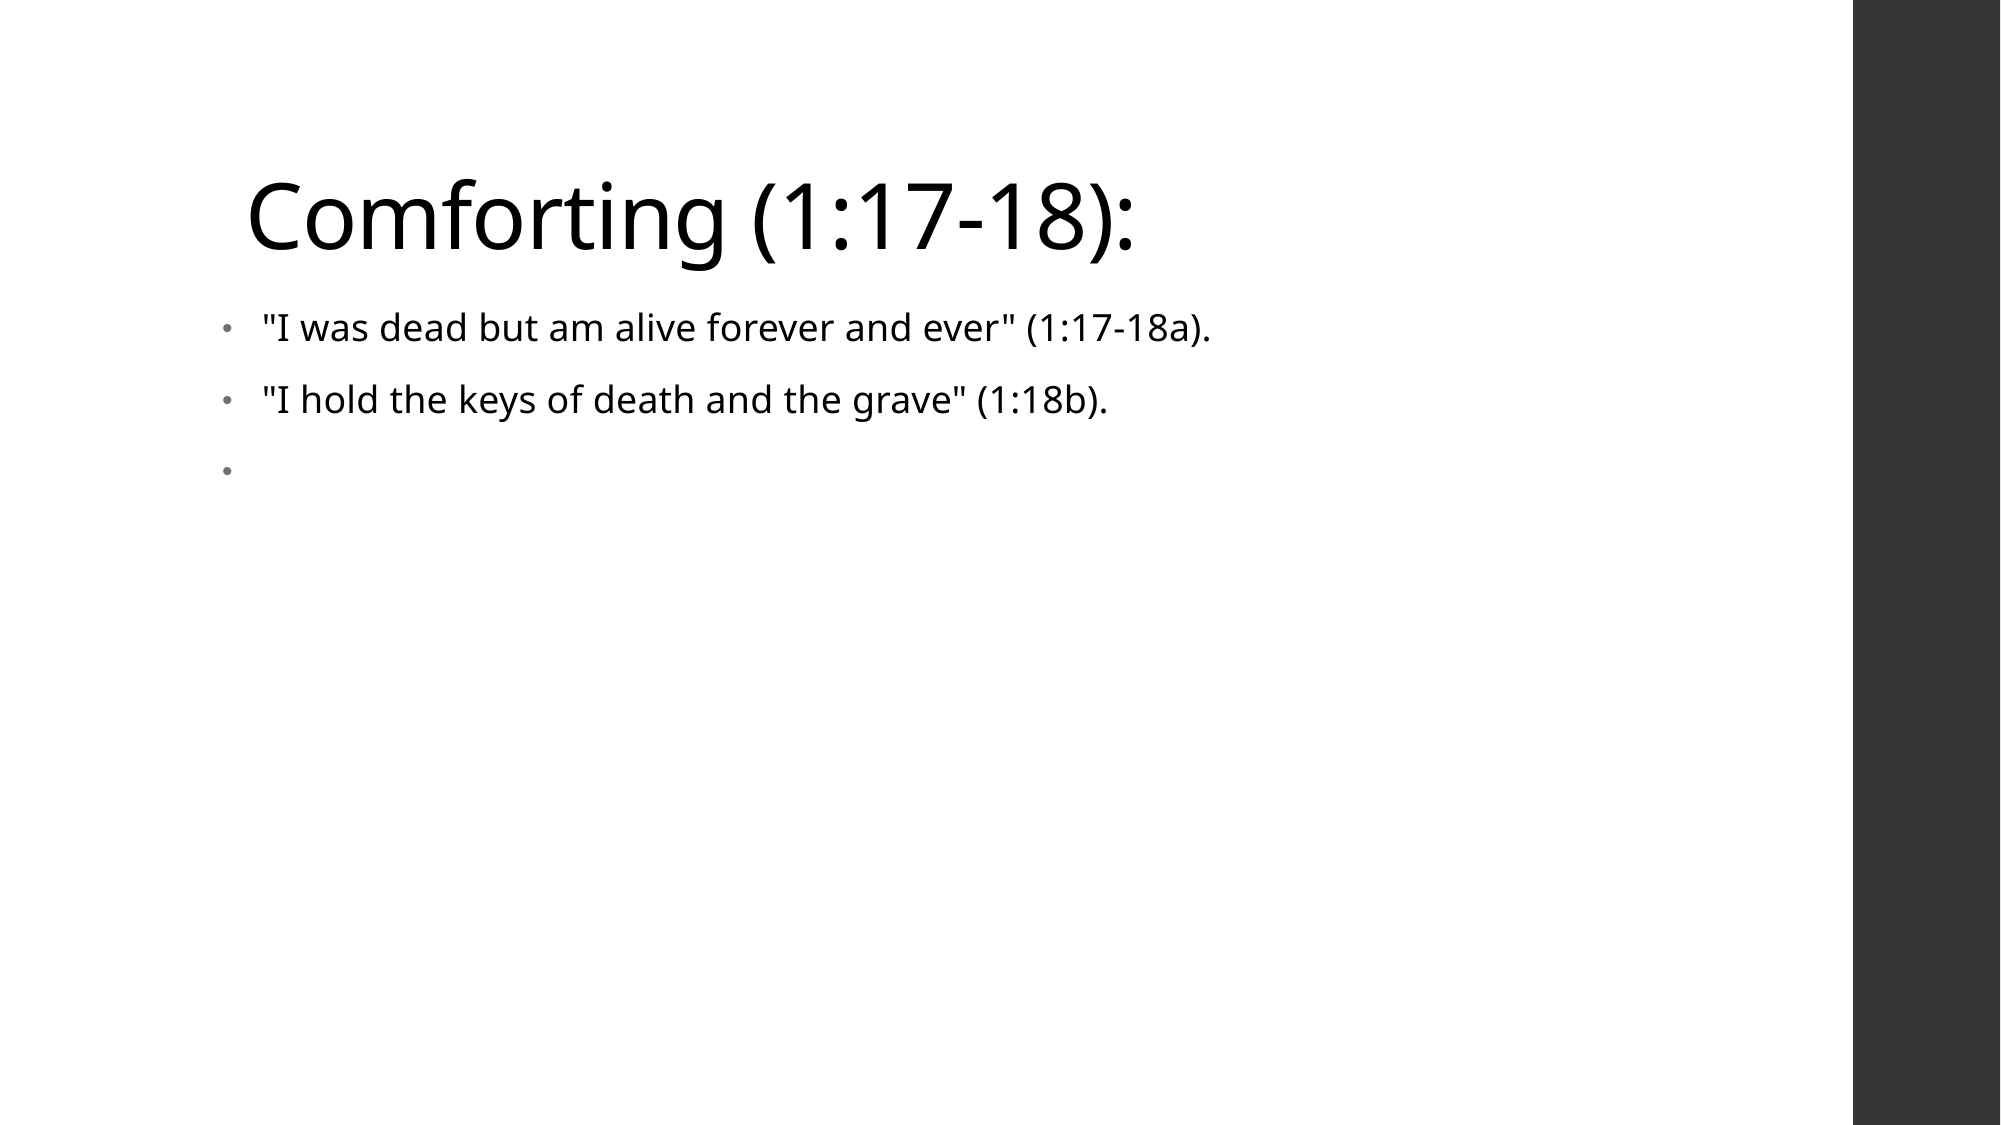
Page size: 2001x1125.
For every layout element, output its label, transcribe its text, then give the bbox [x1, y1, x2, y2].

list "I was dead but am alive forever and ever" (1:17-18a). "I hold the keys of death and the grave" (1:18b). [206, 299, 1617, 1014]
title Comforting (1:17-18): [206, 60, 1797, 278]
